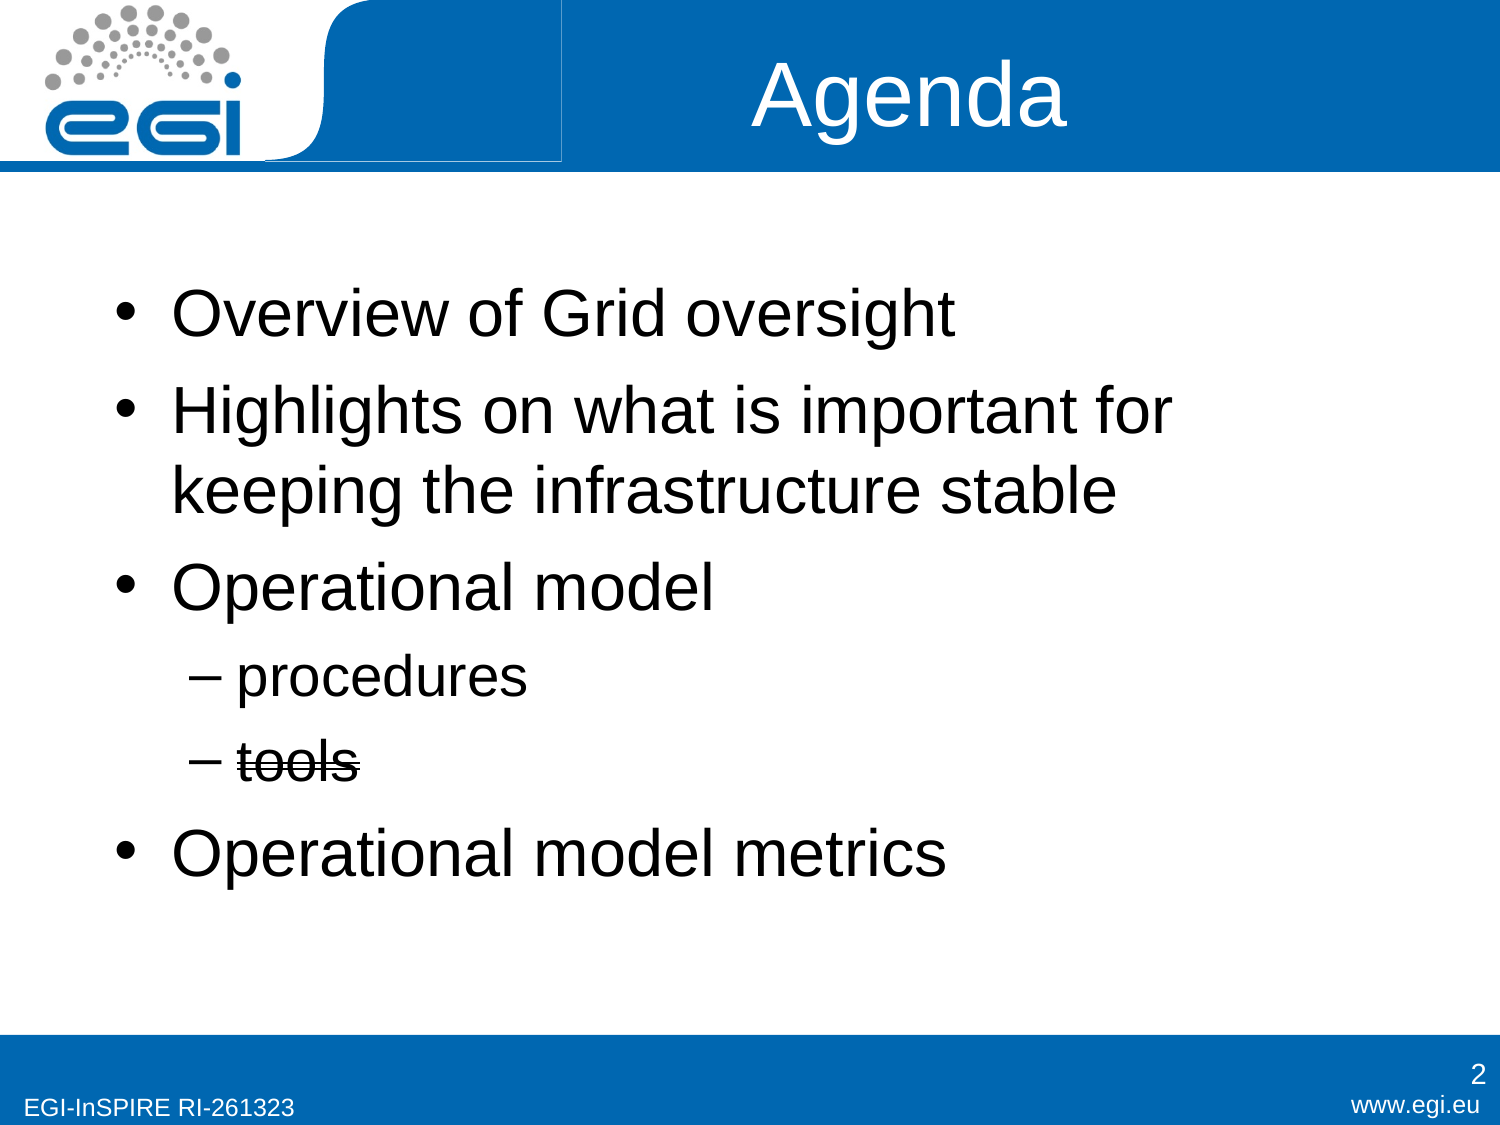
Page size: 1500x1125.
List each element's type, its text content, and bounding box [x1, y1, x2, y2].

list Overview of Grid oversight Highlights on what is important for keeping the infrastructure stable Operational model procedures tools Operational model metrics [100, 262, 1426, 1006]
title Agenda [348, 0, 1471, 216]
picture [0, 0, 265, 161]
